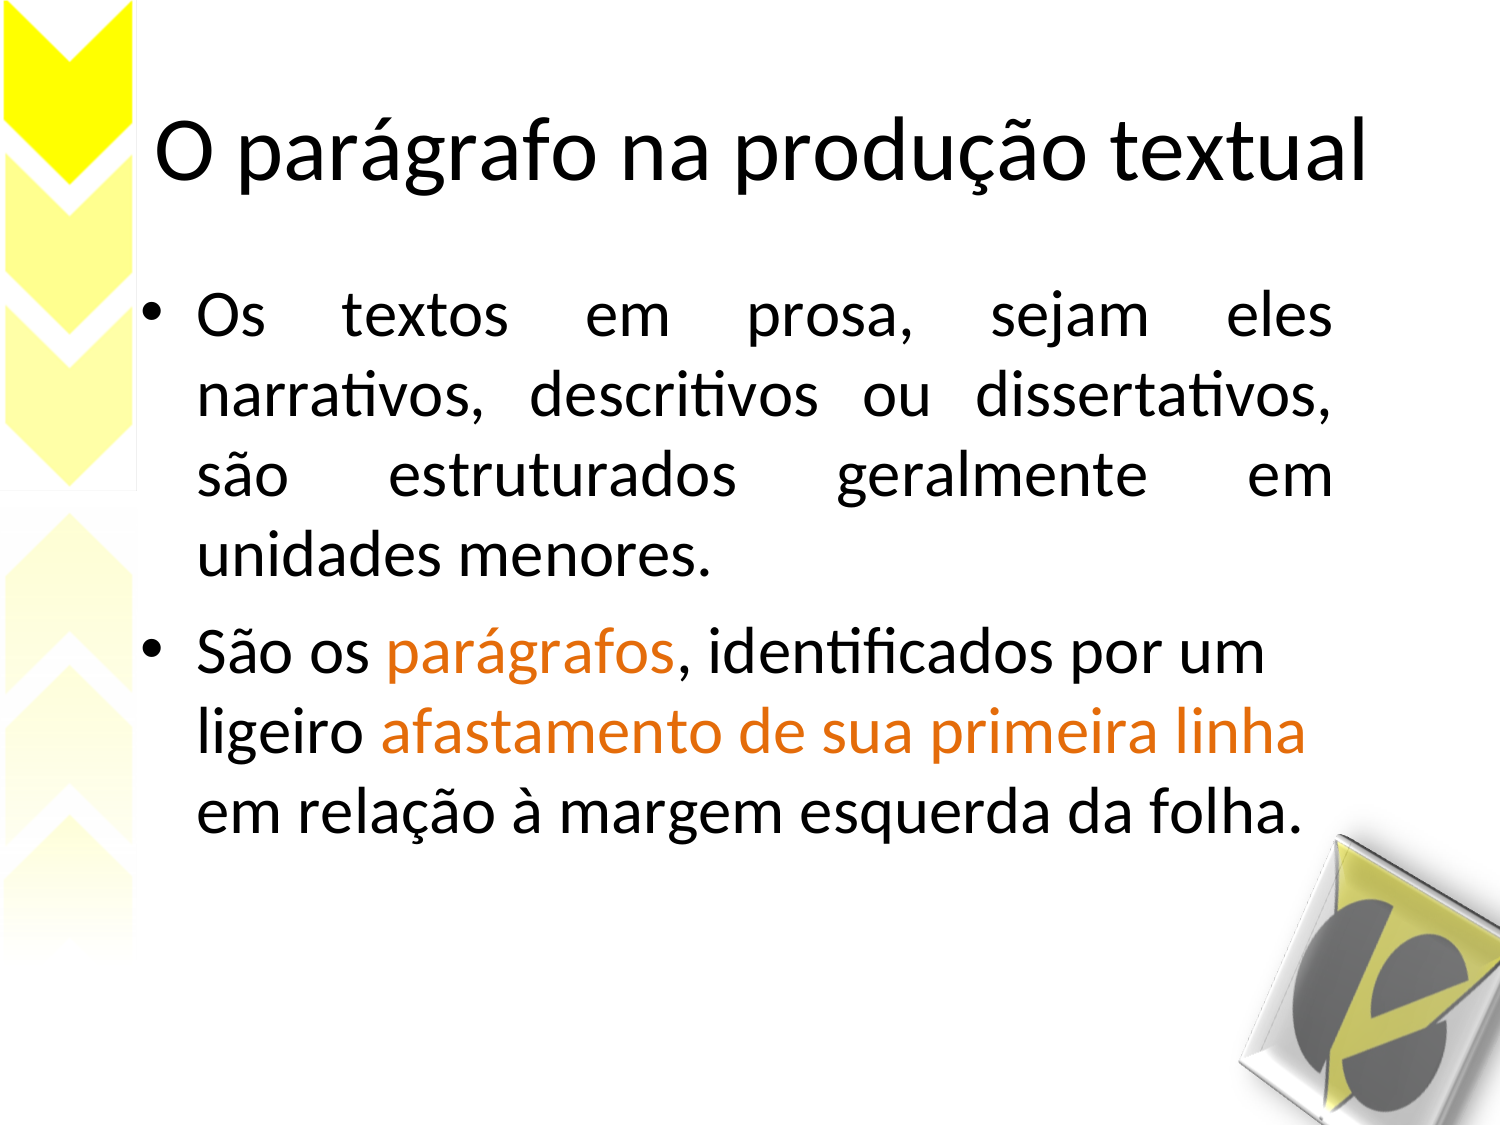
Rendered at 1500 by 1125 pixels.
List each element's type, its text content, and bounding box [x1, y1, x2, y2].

picture [1194, 786, 1500, 1125]
list Os textos em prosa, sejam eles narrativos, descritivos ou dissertativos, são estruturados geralmente em unidades menores. São os parágrafos, identificados por um ligeiro afastamento de sua primeira linha em relação à margem esquerda da folha. [124, 262, 1350, 1006]
picture [0, 0, 140, 1003]
title O parágrafo na produção textual [87, 49, 1438, 238]
